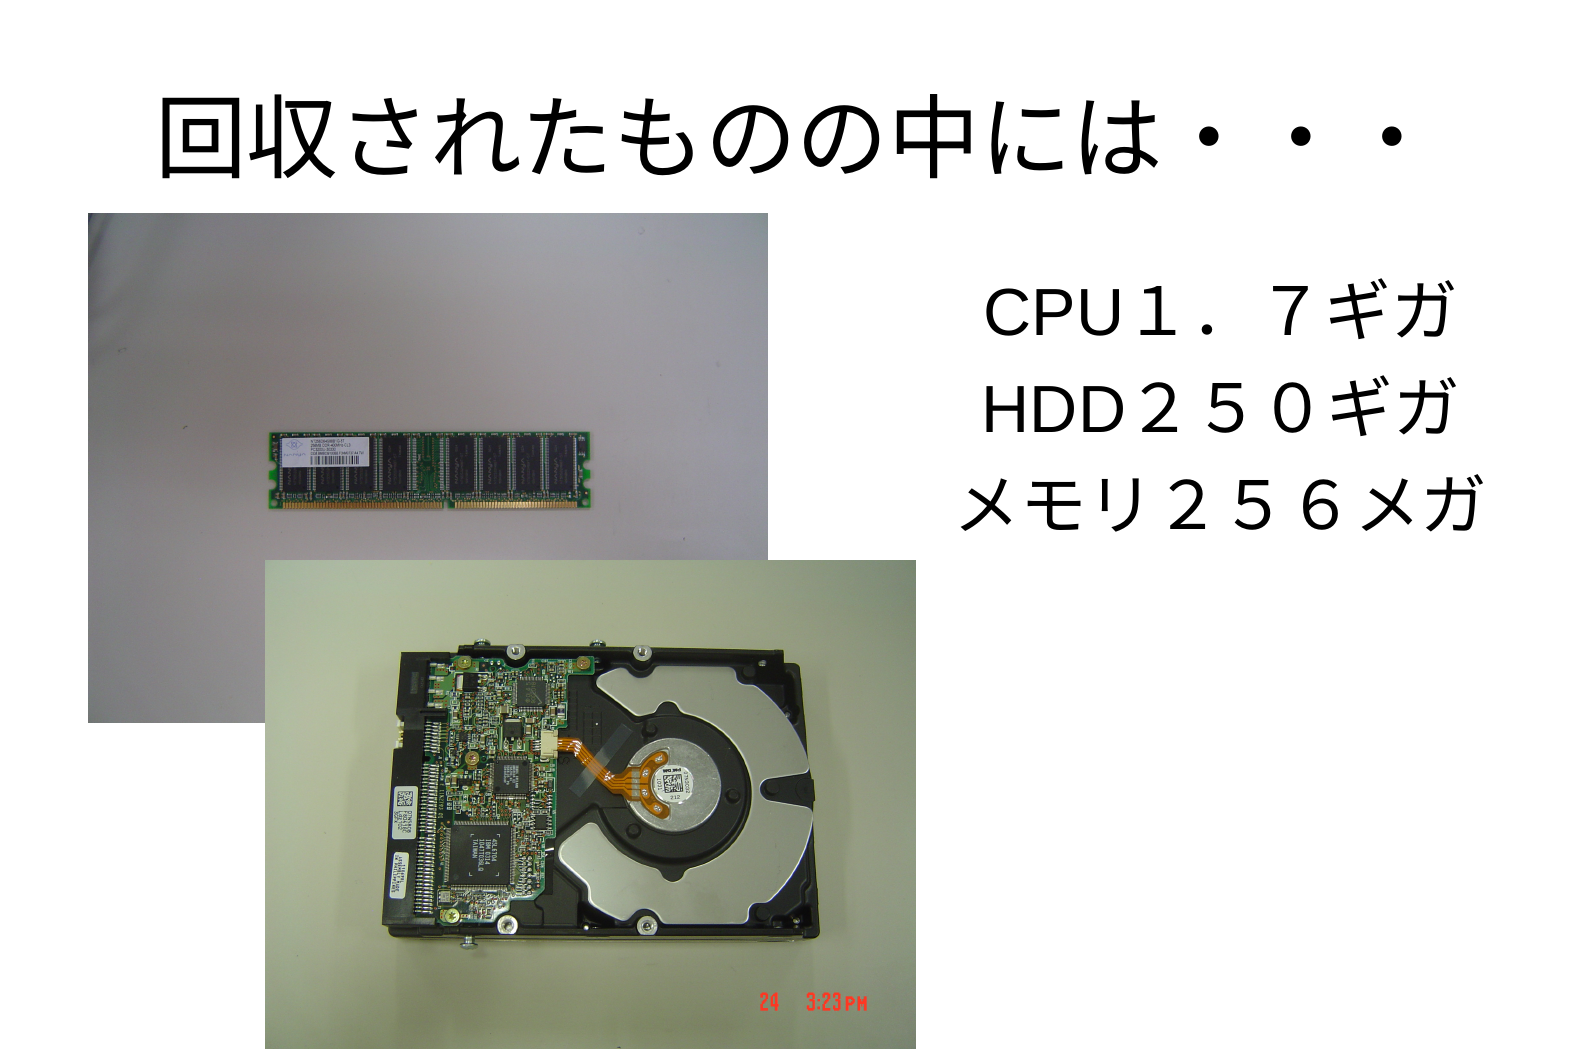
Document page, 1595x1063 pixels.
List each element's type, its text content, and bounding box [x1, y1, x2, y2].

title 回収されたものの中には・・・ [79, 49, 1515, 213]
picture [88, 213, 916, 1049]
subtitle CPU１．７ギガ HDD２５０ギガ メモリ２５６メガ [877, 206, 1565, 601]
